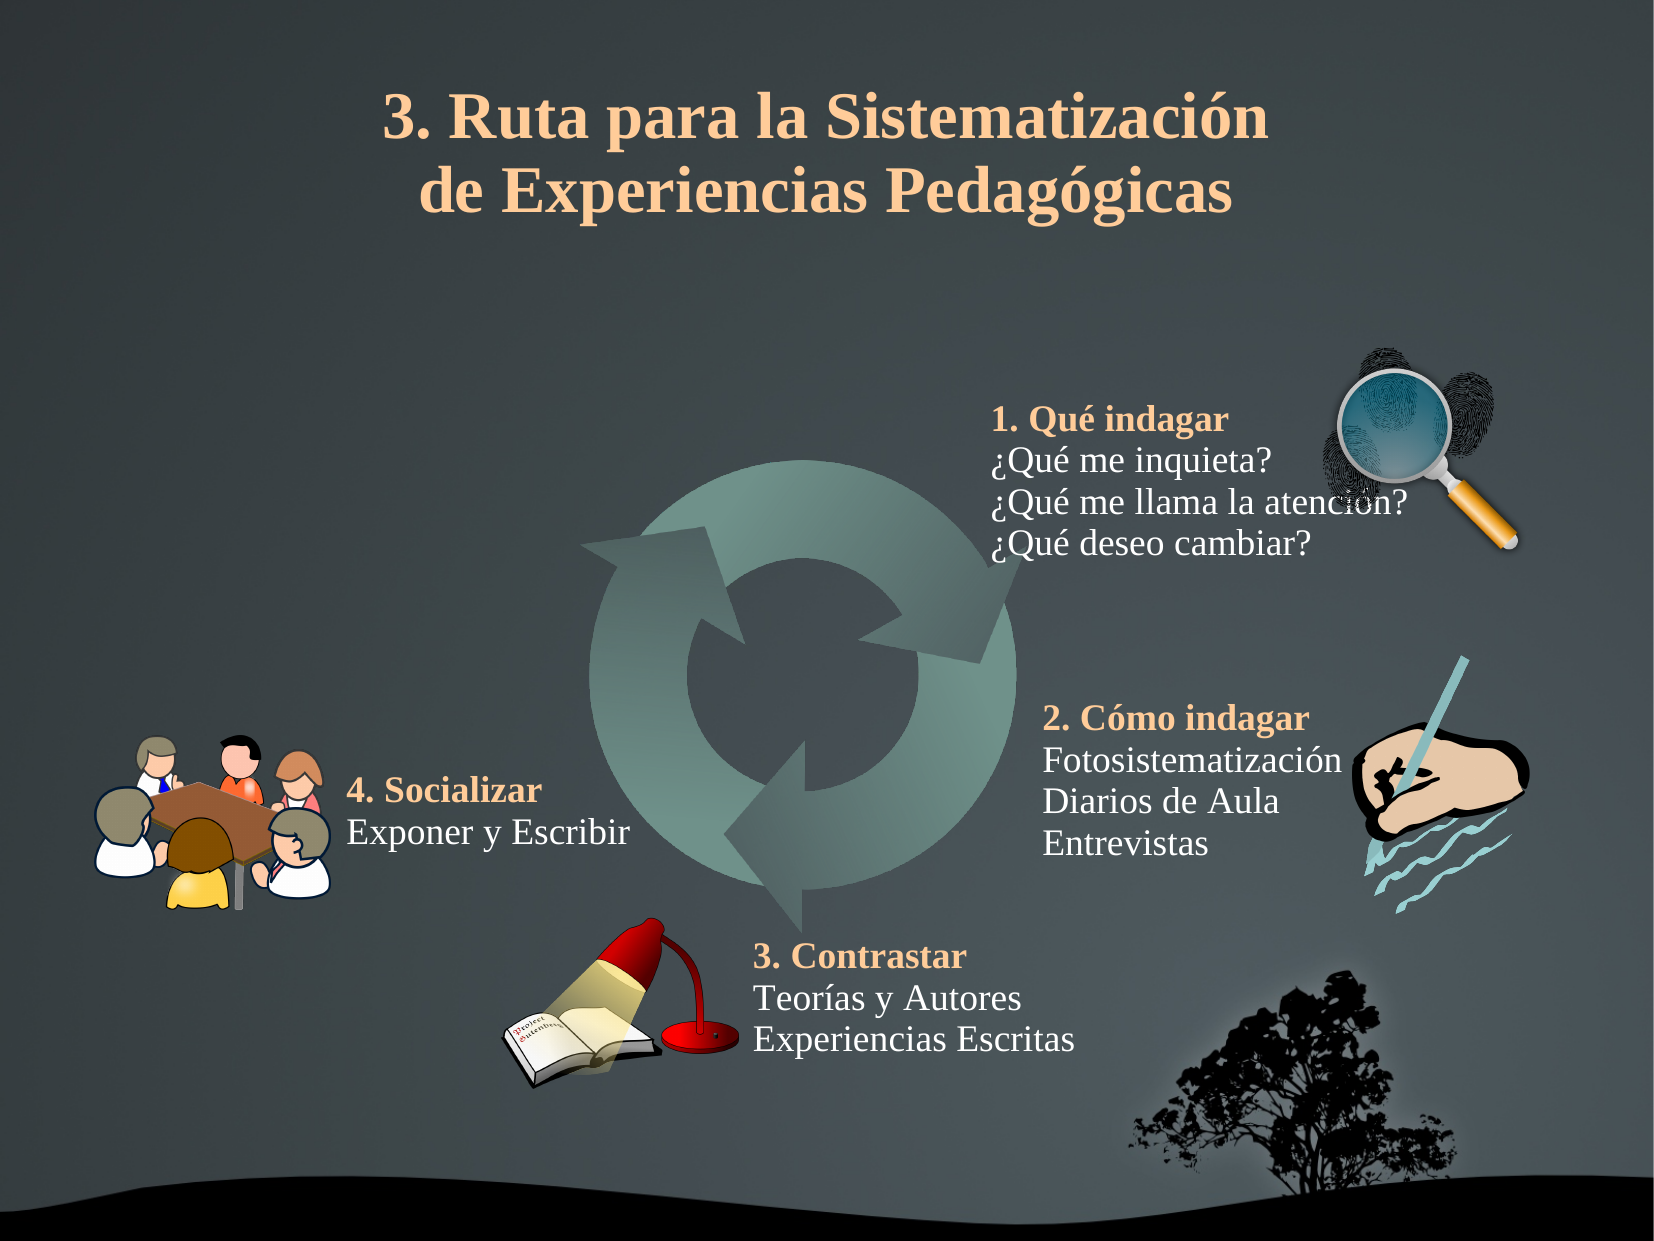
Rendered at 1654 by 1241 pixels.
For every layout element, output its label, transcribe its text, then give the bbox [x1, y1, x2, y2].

text_box 1. Qué indagar ¿Qué me inquieta? ¿Qué me llama la atención? ¿Qué deseo cambiar? [975, 390, 1311, 572]
text_box 3. Contrastar Teorías y Autores Experiencias Escritas [739, 927, 1091, 1068]
title 3. Ruta para la Sistematización de Experiencias Pedagógicas [82, 49, 1571, 257]
picture [0, 0, 1654, 1241]
text_box 4. Socializar Exponer y Escribir [331, 761, 646, 869]
text_box 2. Cómo indagar Fotosistematización Diarios de Aula Entrevistas [1027, 689, 1352, 871]
